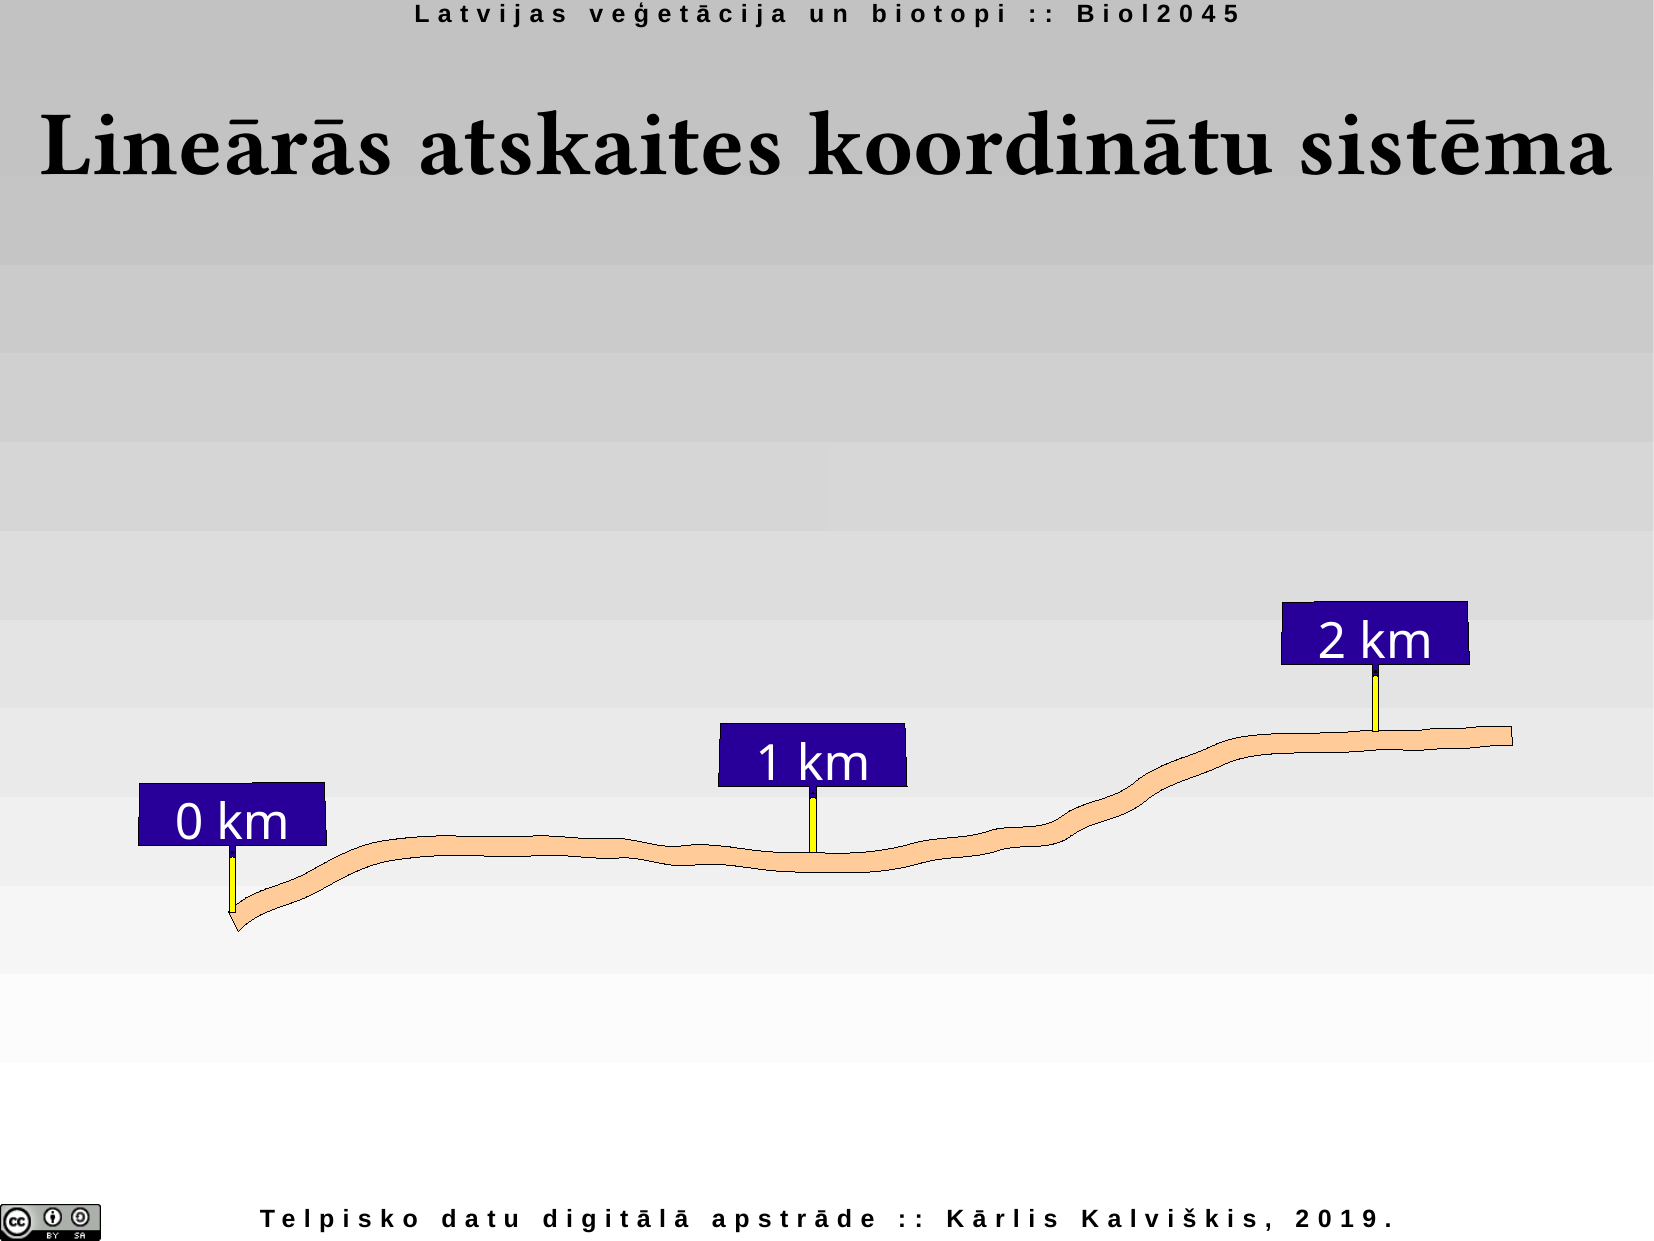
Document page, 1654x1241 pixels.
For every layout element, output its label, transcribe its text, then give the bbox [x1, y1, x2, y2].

text_box 2 km [1281, 601, 1470, 678]
title Lineārās atskaites koordinātu sistēma [0, 1, 1654, 287]
picture [0, 287, 1654, 1241]
text_box [228, 676, 1513, 932]
text_box 0 km [138, 782, 327, 859]
text_box 1 km [718, 723, 908, 799]
